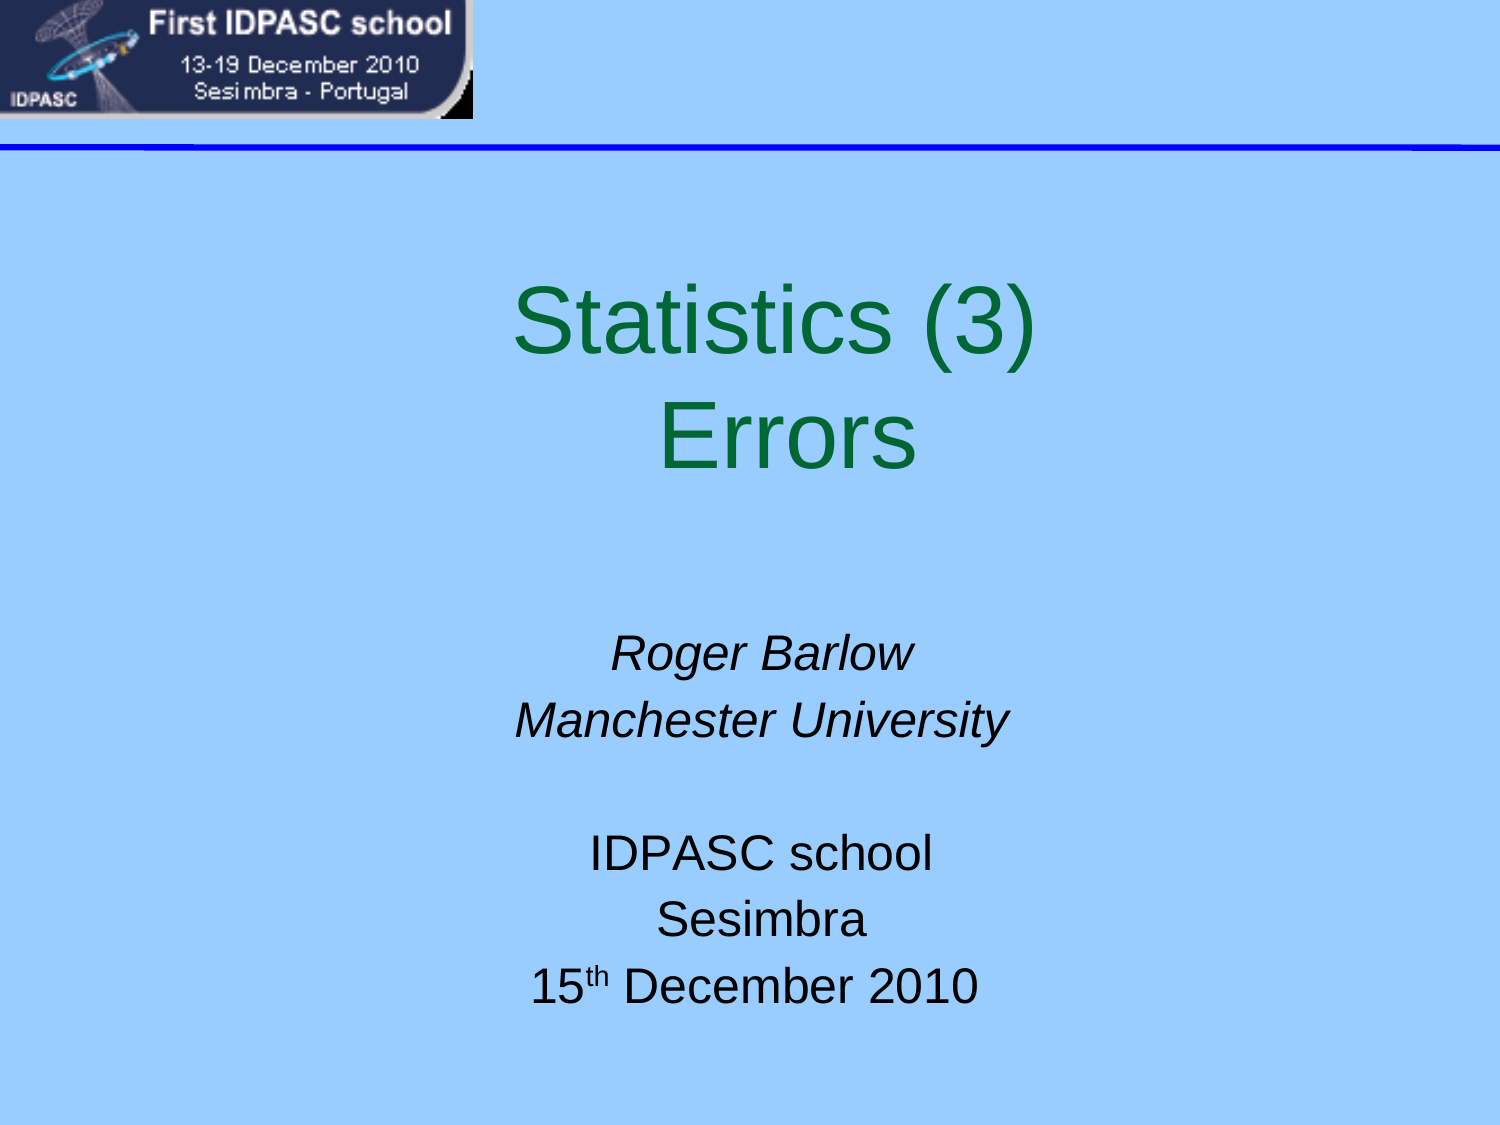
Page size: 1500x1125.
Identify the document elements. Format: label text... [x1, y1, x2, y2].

subtitle Roger Barlow Manchester University IDPASC school Sesimbra 15th December 2010 [224, 620, 1300, 1022]
picture [0, 0, 473, 119]
title Statistics (3) Errors [149, 249, 1401, 538]
